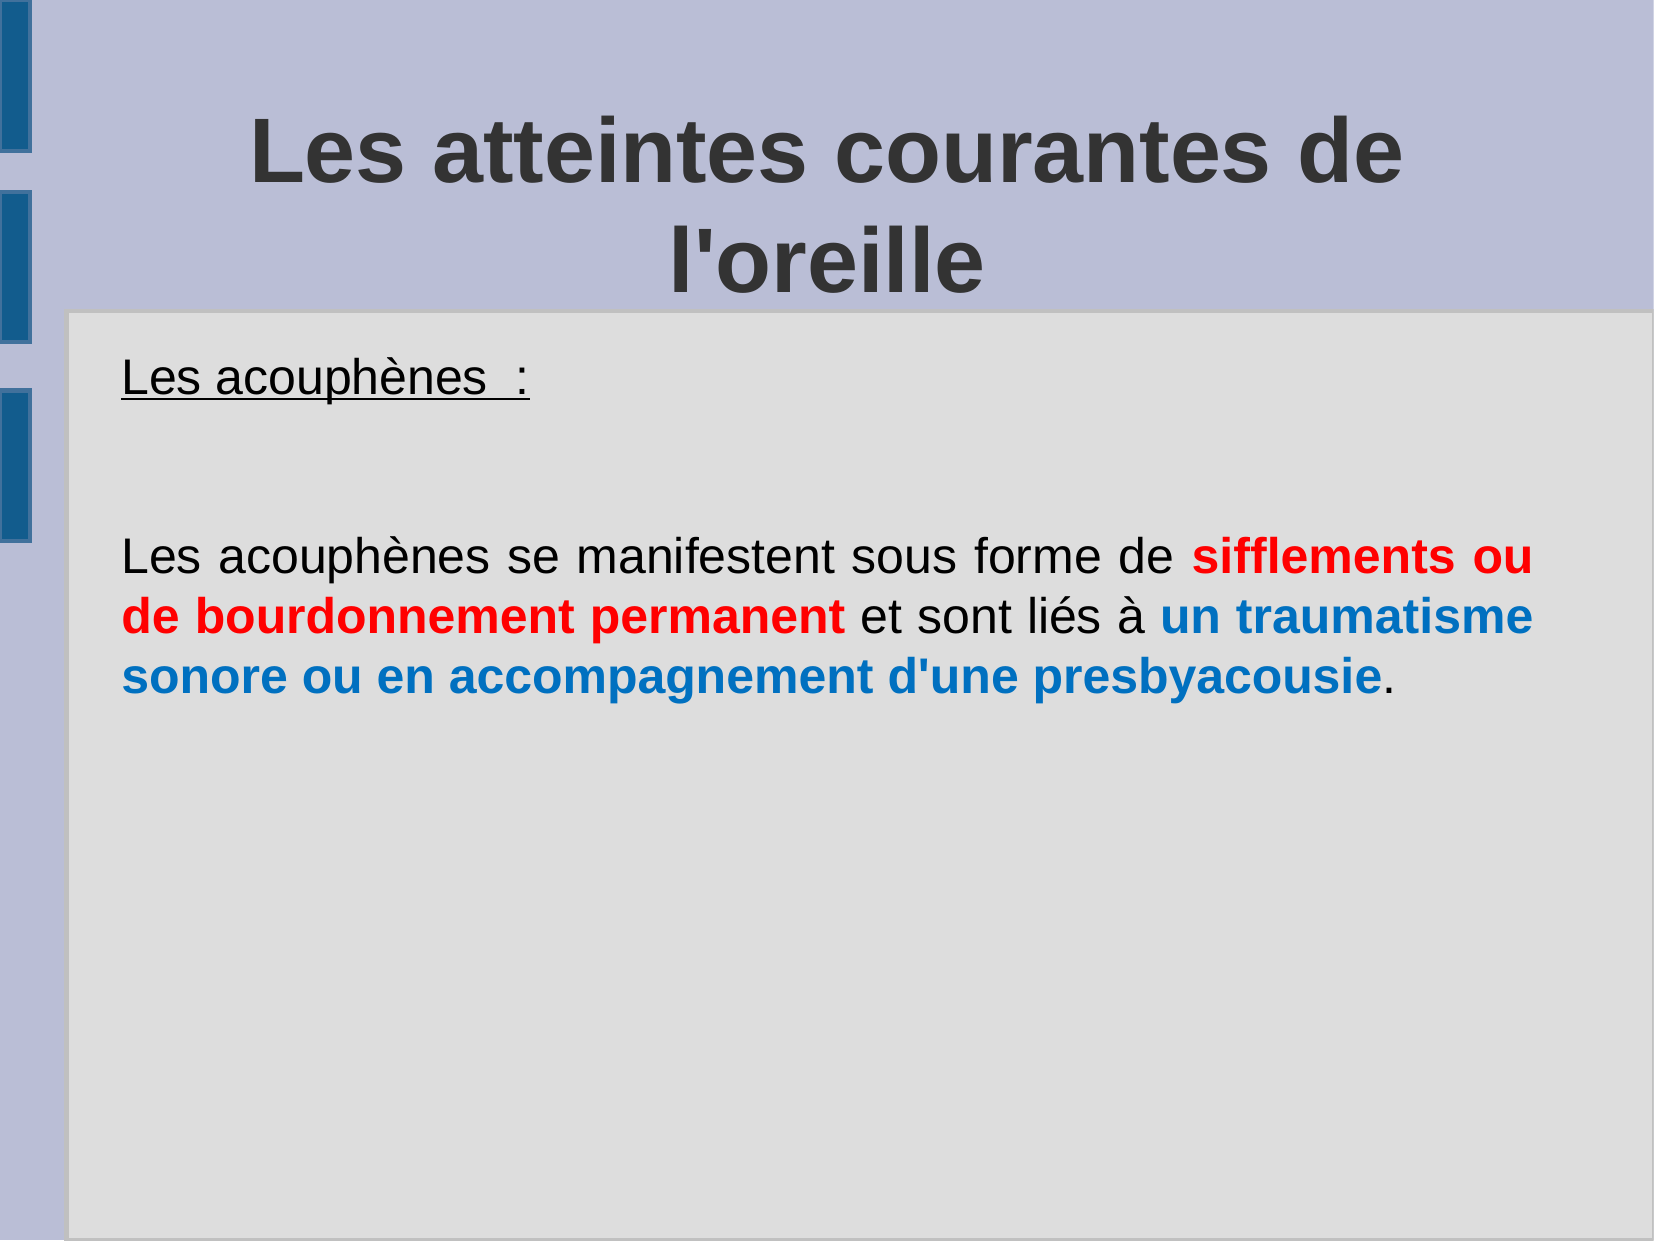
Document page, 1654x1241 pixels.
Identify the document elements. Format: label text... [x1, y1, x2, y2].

title Les atteintes courantes de l'oreille [121, 91, 1534, 299]
list Les acouphènes : Les acouphènes se manifestent sous forme de sifflements ou de bourdonnement permanent et sont liés à un traumatisme sonore ou en accompagnement d'une presbyacousie. [121, 344, 1534, 1127]
